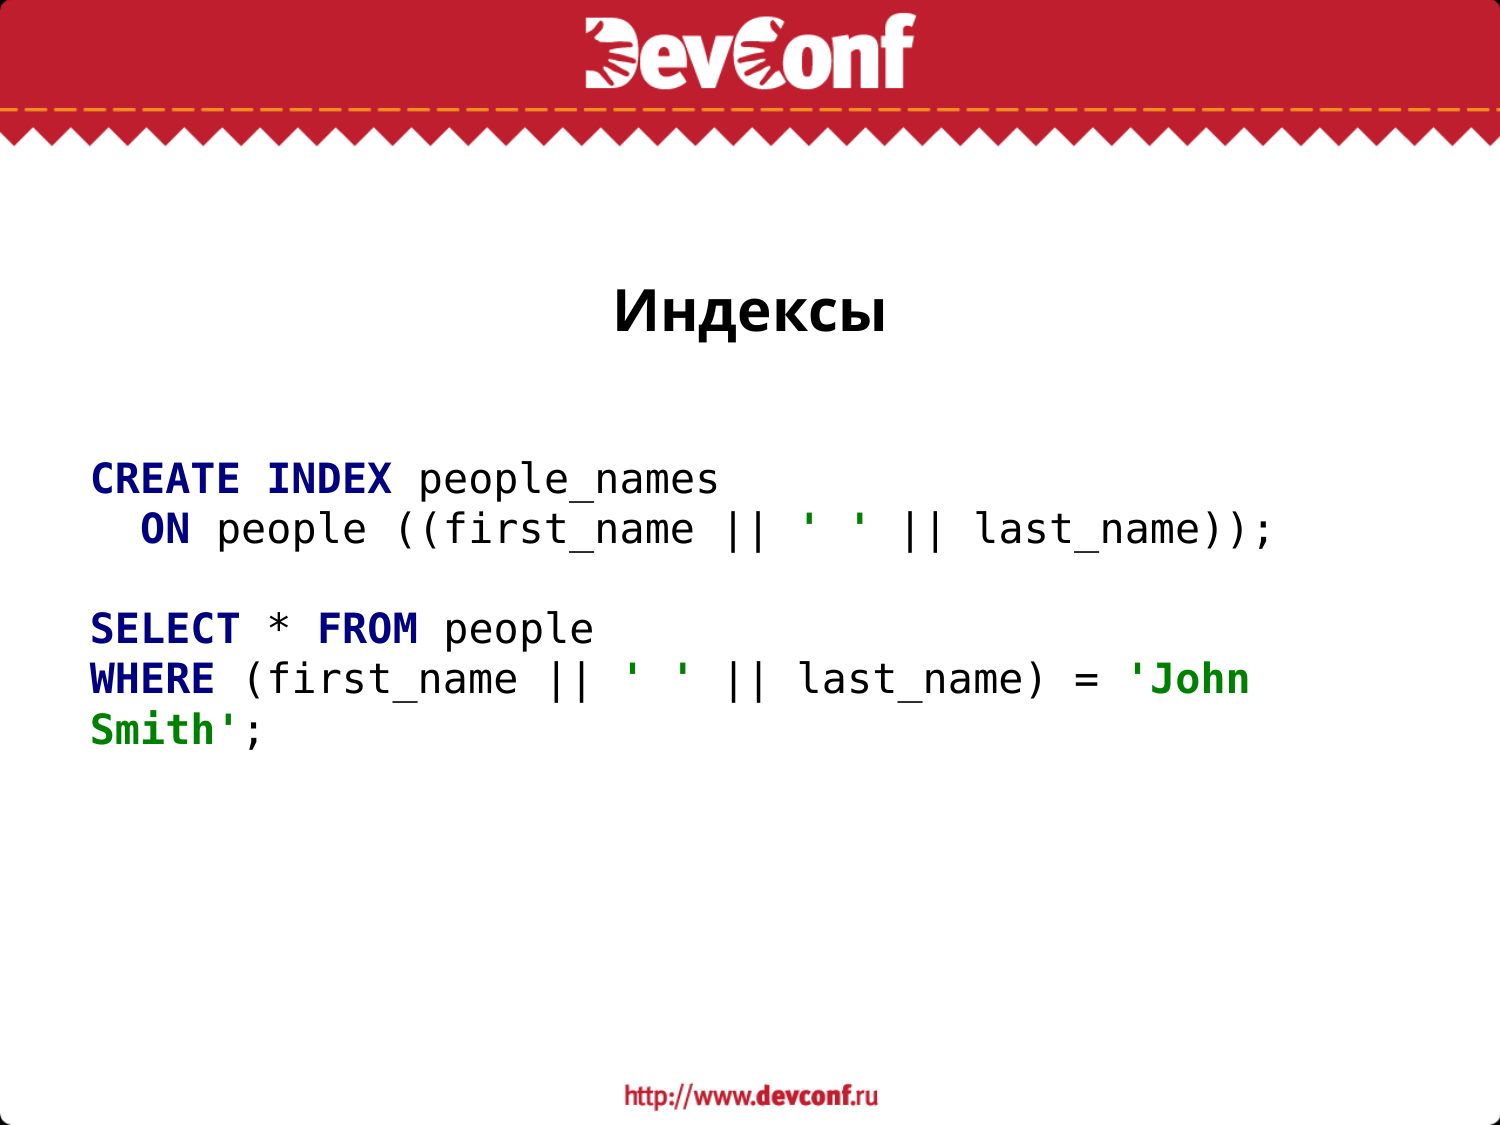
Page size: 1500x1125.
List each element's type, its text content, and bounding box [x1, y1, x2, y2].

picture [0, 0, 1500, 1125]
title Индексы [75, 219, 1426, 398]
list CREATE INDEX people_names ON people ((first_name || ' ' || last_name)); SELECT * FROM people WHERE (first_name || ' ' || last_name) = 'John Smith'; [75, 444, 1426, 965]
